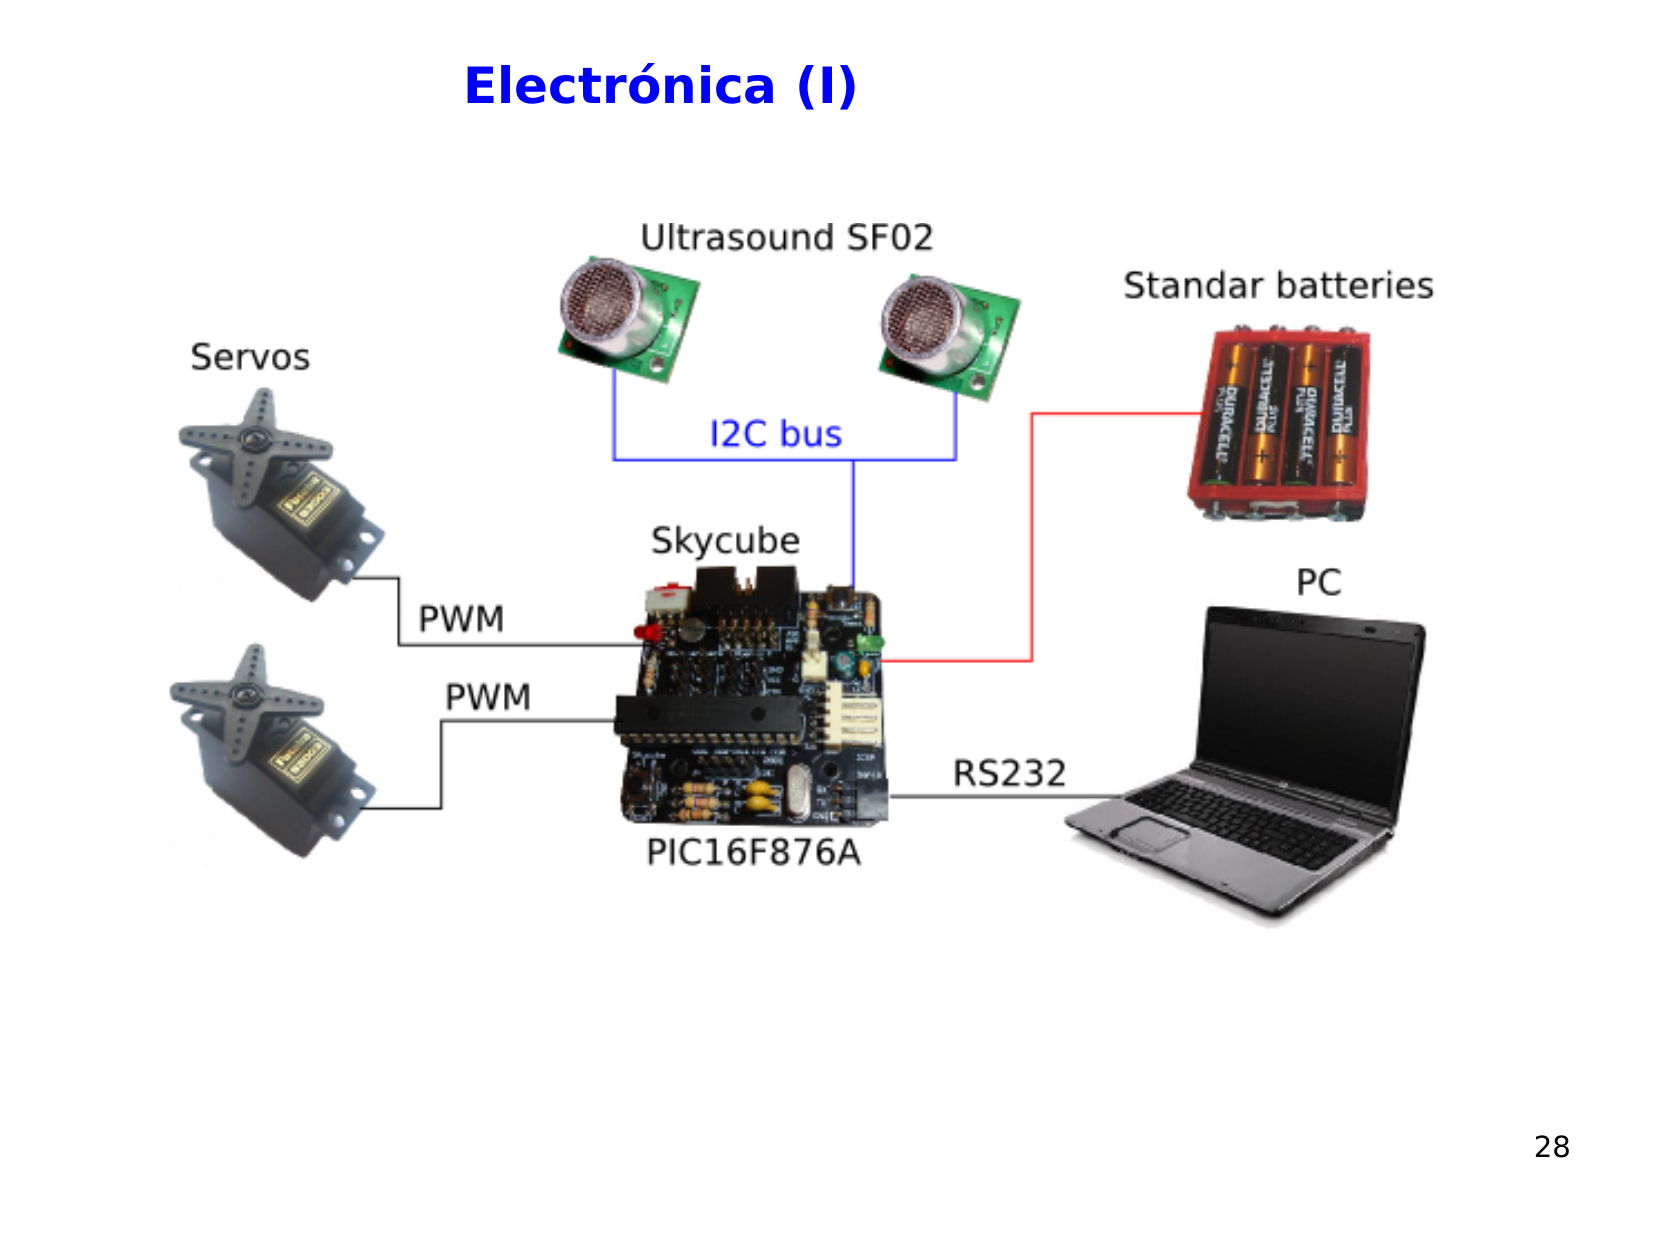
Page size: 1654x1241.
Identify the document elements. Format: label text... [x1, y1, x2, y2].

picture [155, 223, 1451, 931]
text_box Electrónica (I) [448, 49, 1051, 123]
